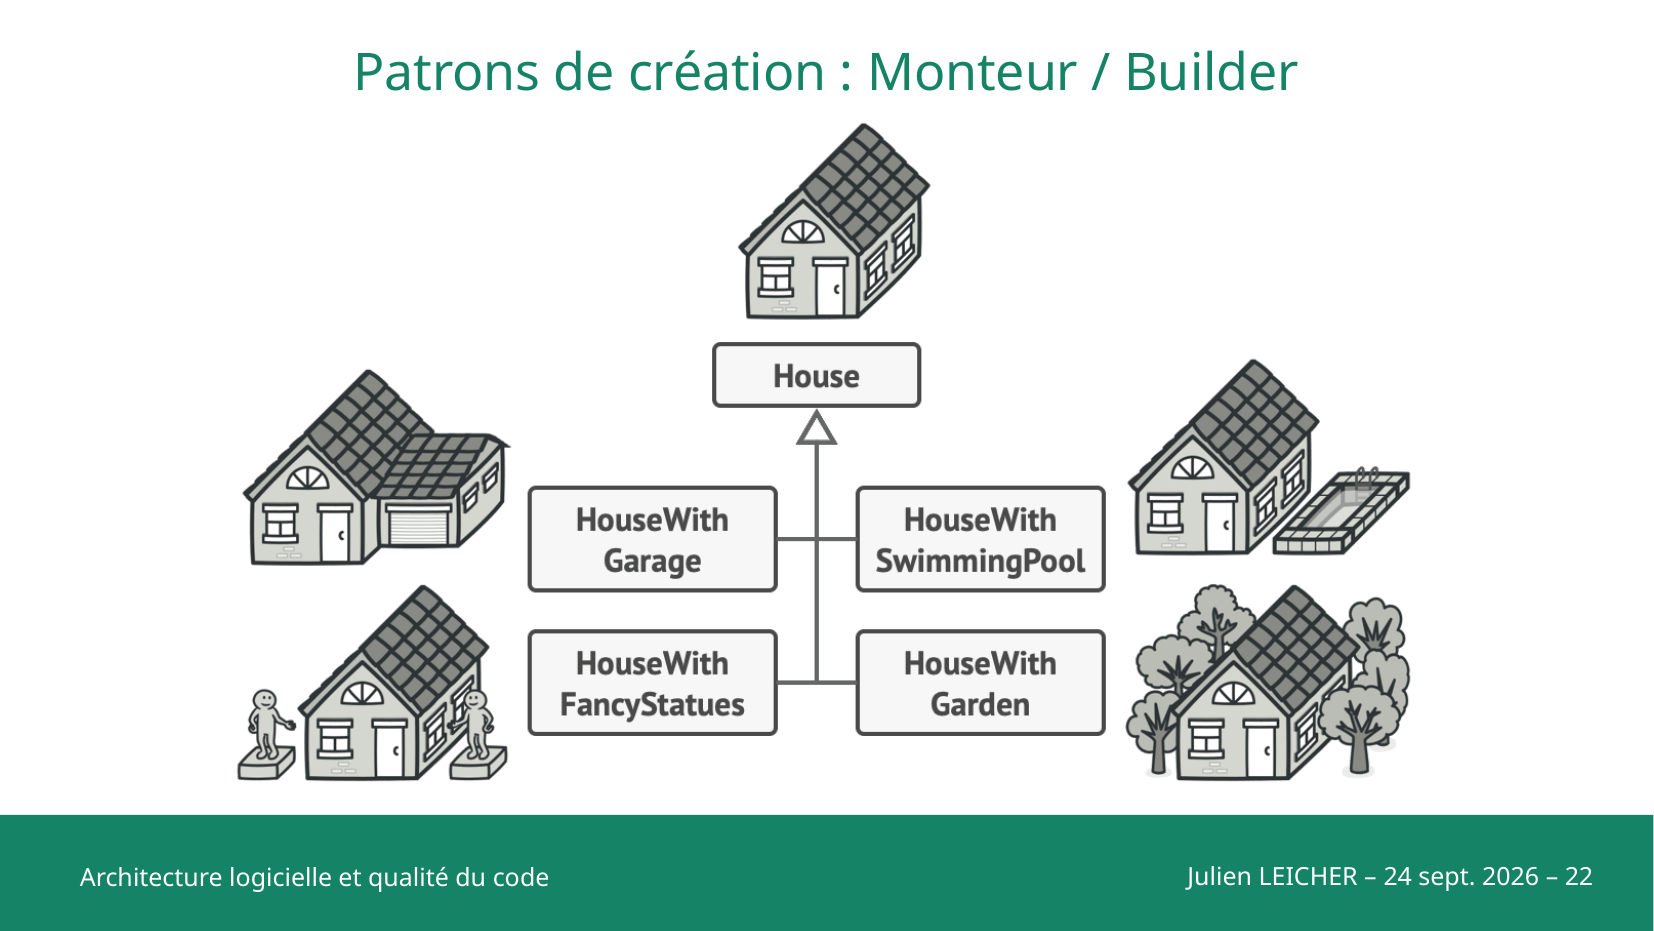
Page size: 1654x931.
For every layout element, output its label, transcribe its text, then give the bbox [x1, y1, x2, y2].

text_box Patrons de création : Monteur / Builder [0, 27, 1654, 113]
picture [212, 113, 1442, 814]
text_box Julien LEICHER – 22 mars 2022 – <numéro> [0, 814, 1654, 931]
text_box Architecture logicielle et qualité du code [64, 852, 798, 898]
